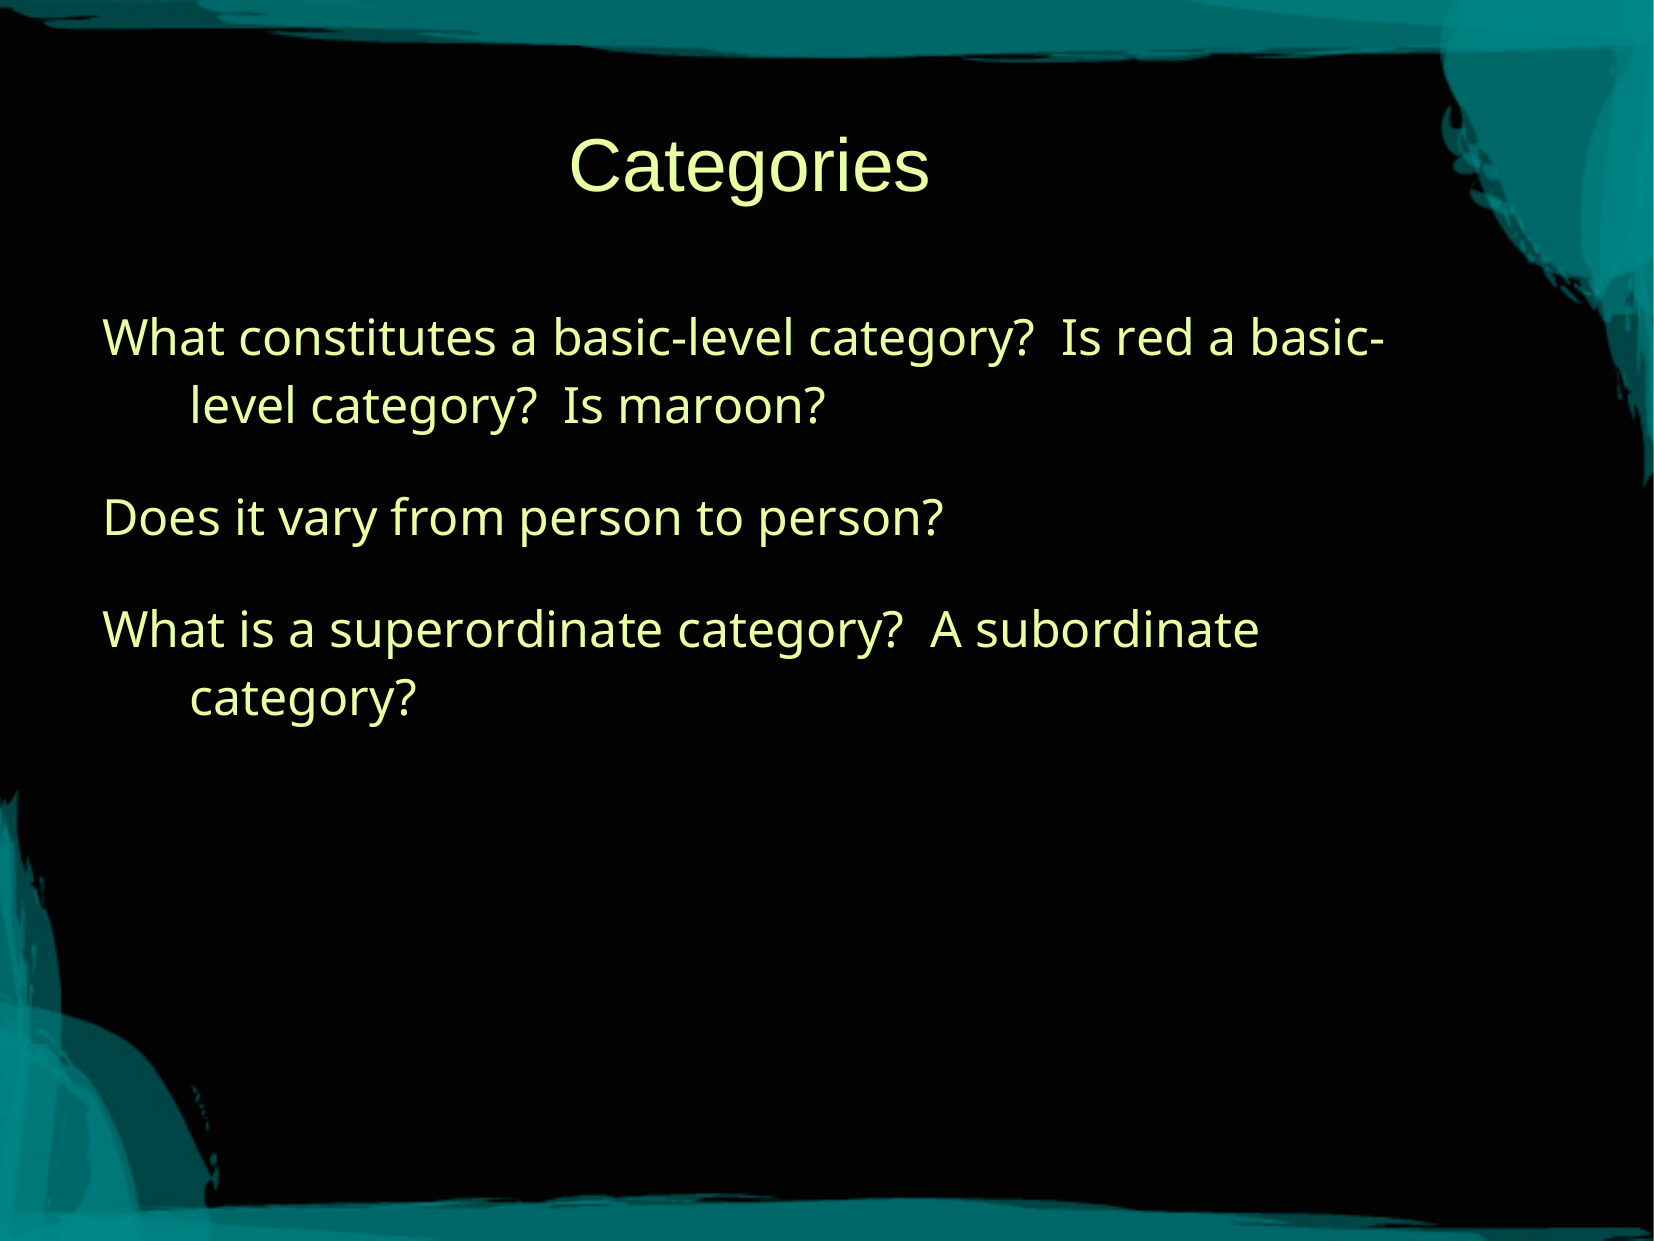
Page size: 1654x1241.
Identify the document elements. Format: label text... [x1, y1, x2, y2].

title Categories [87, 69, 1413, 263]
list What constitutes a basic-level category? Is red a basic-level category? Is maroon? Does it vary from person to person? What is a superordinate category? A subordinate category? [87, 294, 1413, 1020]
picture [0, 0, 1654, 1241]
